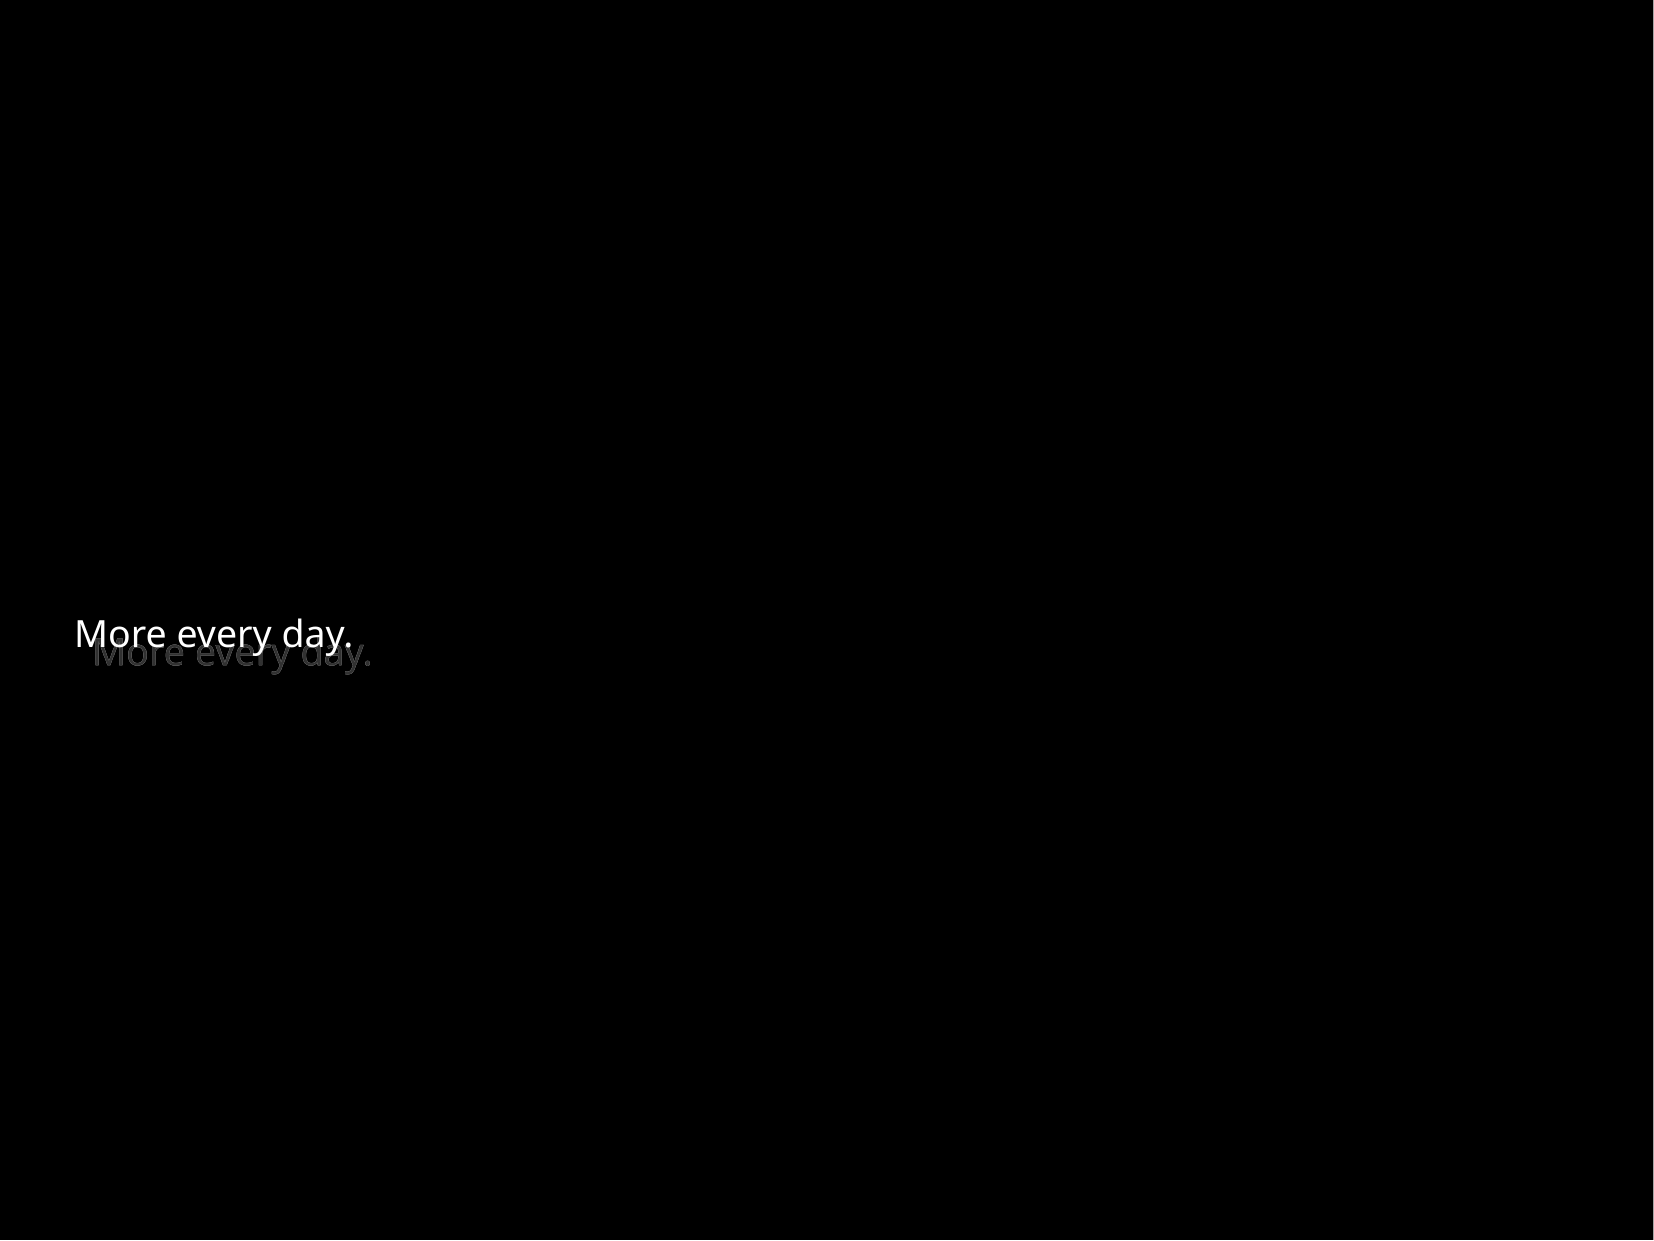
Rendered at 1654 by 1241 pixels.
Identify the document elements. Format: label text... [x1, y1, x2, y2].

text_box More every day. [59, 600, 375, 668]
